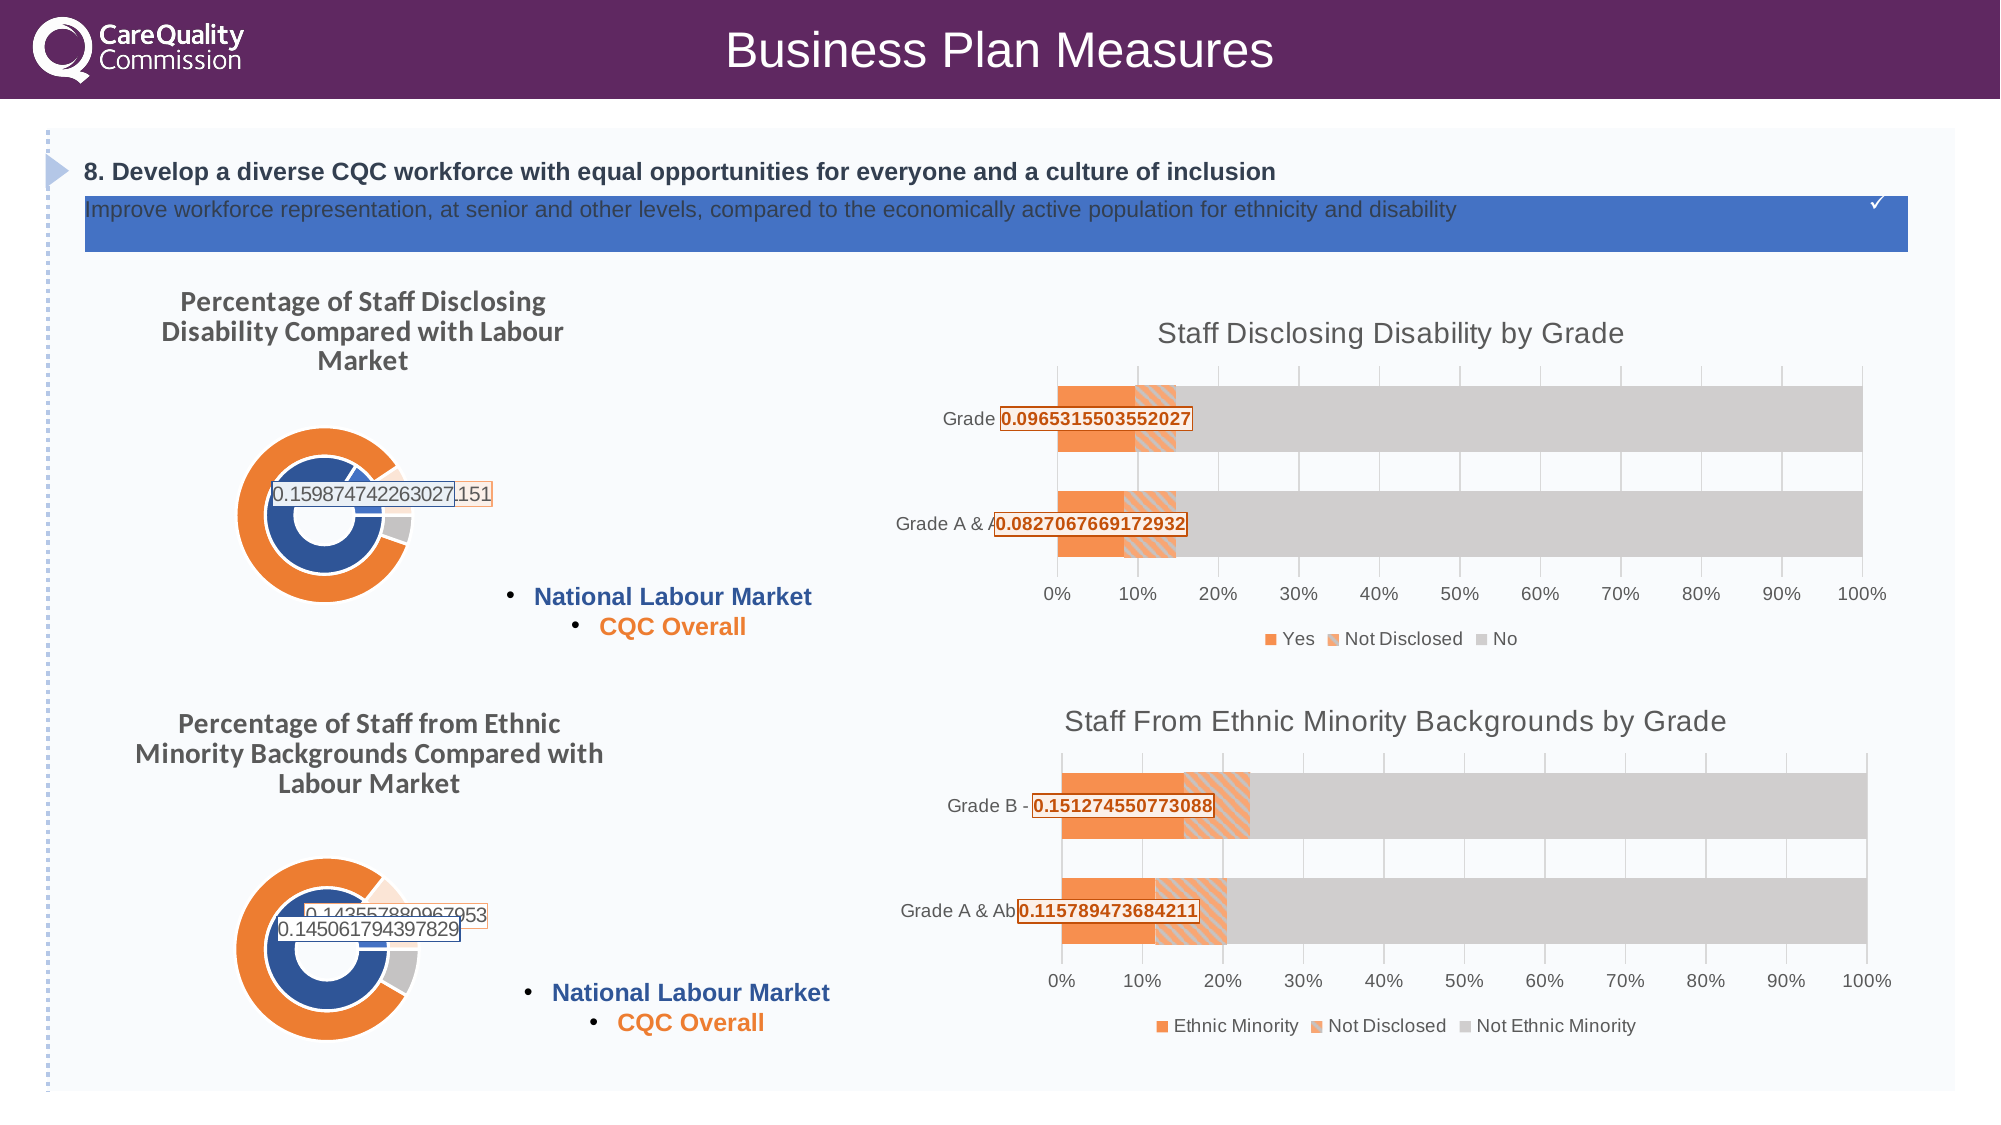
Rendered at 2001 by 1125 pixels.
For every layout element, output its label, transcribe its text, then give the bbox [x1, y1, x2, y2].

table_header  [1848, 196, 1908, 252]
table_header Improve workforce representation, at senior and other levels, compared to the economically active population for ethnicity and disability [85, 196, 1848, 252]
text_box 8. Develop a diverse CQC workforce with equal opportunities for everyone and a culture of inclusion [69, 147, 1893, 194]
text_box National Labour Market CQC Overall [648, 572, 838, 649]
text_box [0, 0, 2000, 99]
chart [879, 680, 1913, 1044]
chart [60, 691, 678, 1084]
text_box [45, 128, 1955, 1091]
text_box Business Plan Measures [641, 9, 1358, 86]
text_box National Labour Market CQC Overall [678, 969, 856, 1046]
chart [69, 266, 648, 663]
chart [875, 293, 1909, 657]
picture [32, 16, 245, 84]
